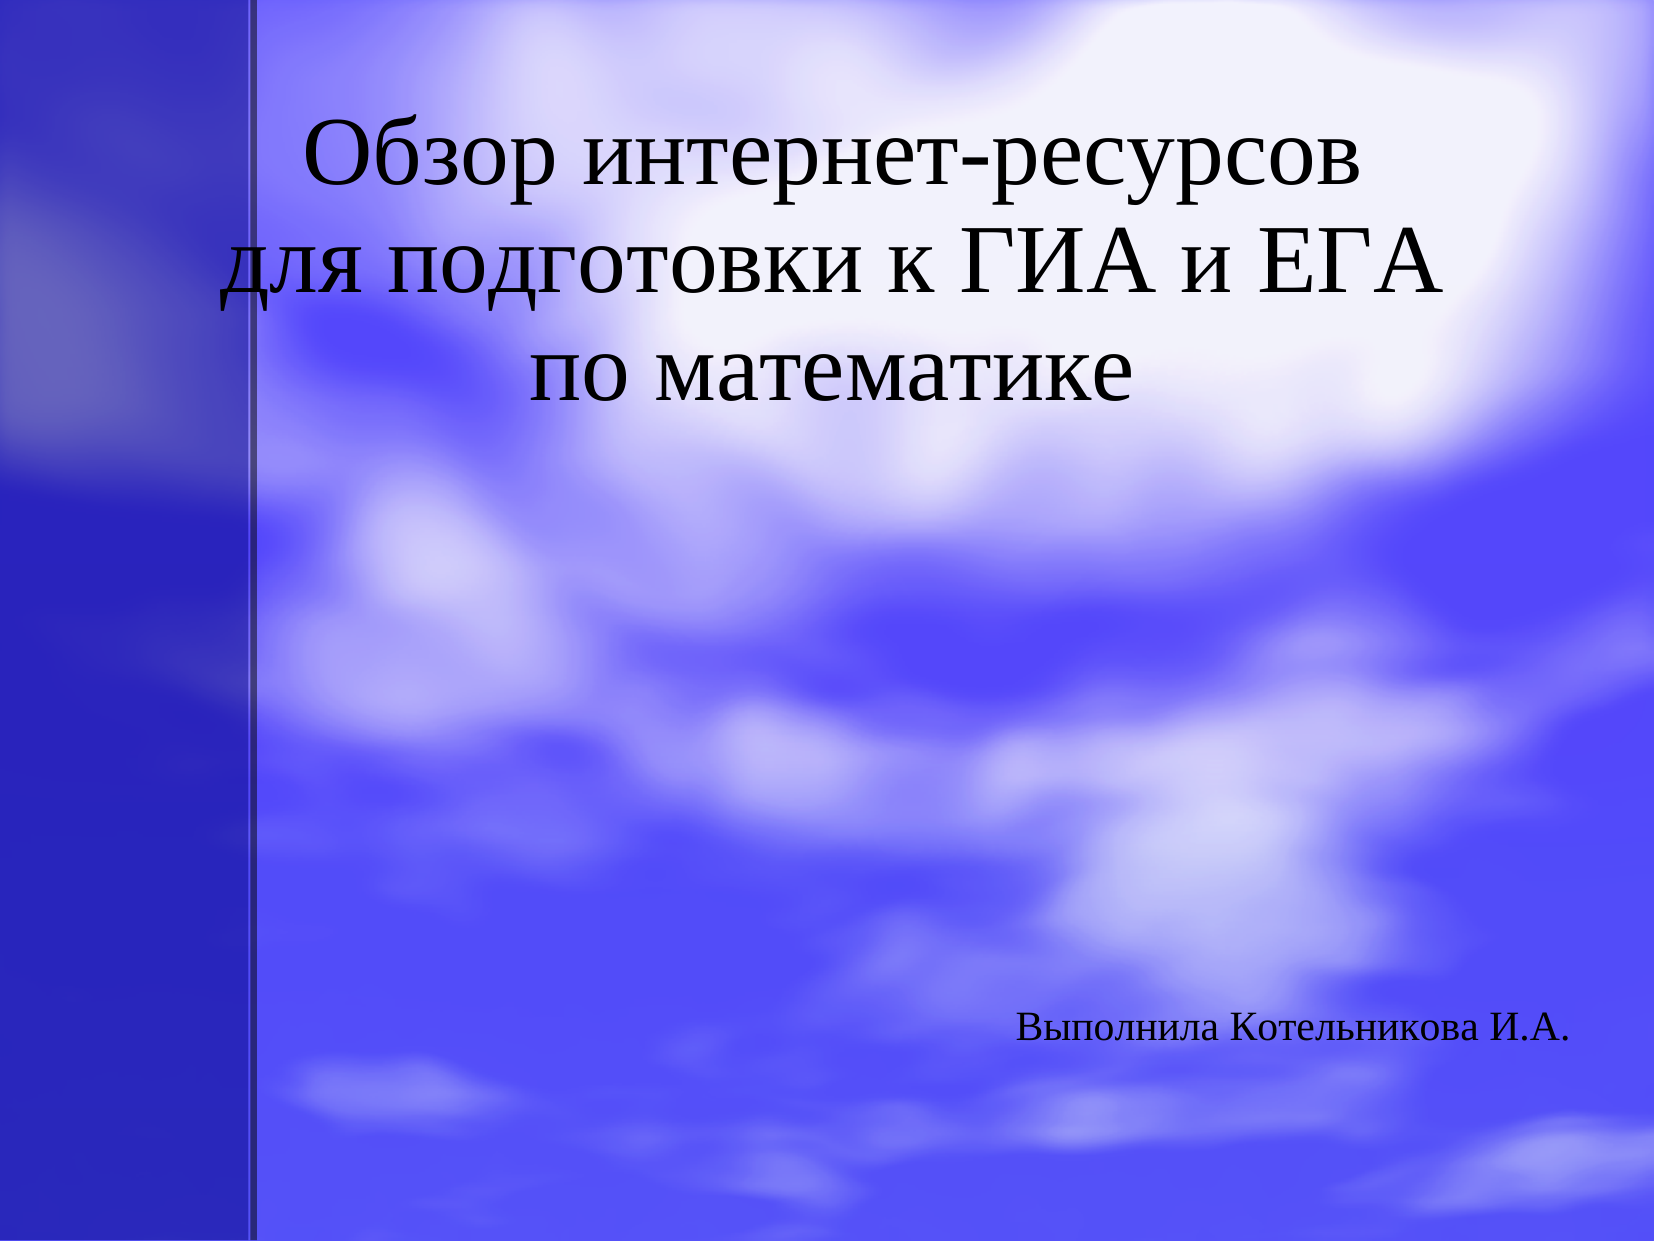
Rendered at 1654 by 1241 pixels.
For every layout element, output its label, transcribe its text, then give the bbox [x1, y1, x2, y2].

subtitle Выполнила Котельникова И.А. [82, 944, 1571, 1109]
title Обзор интернет-ресурсов для подготовки к ГИА и ЕГА по математике [88, 97, 1577, 422]
